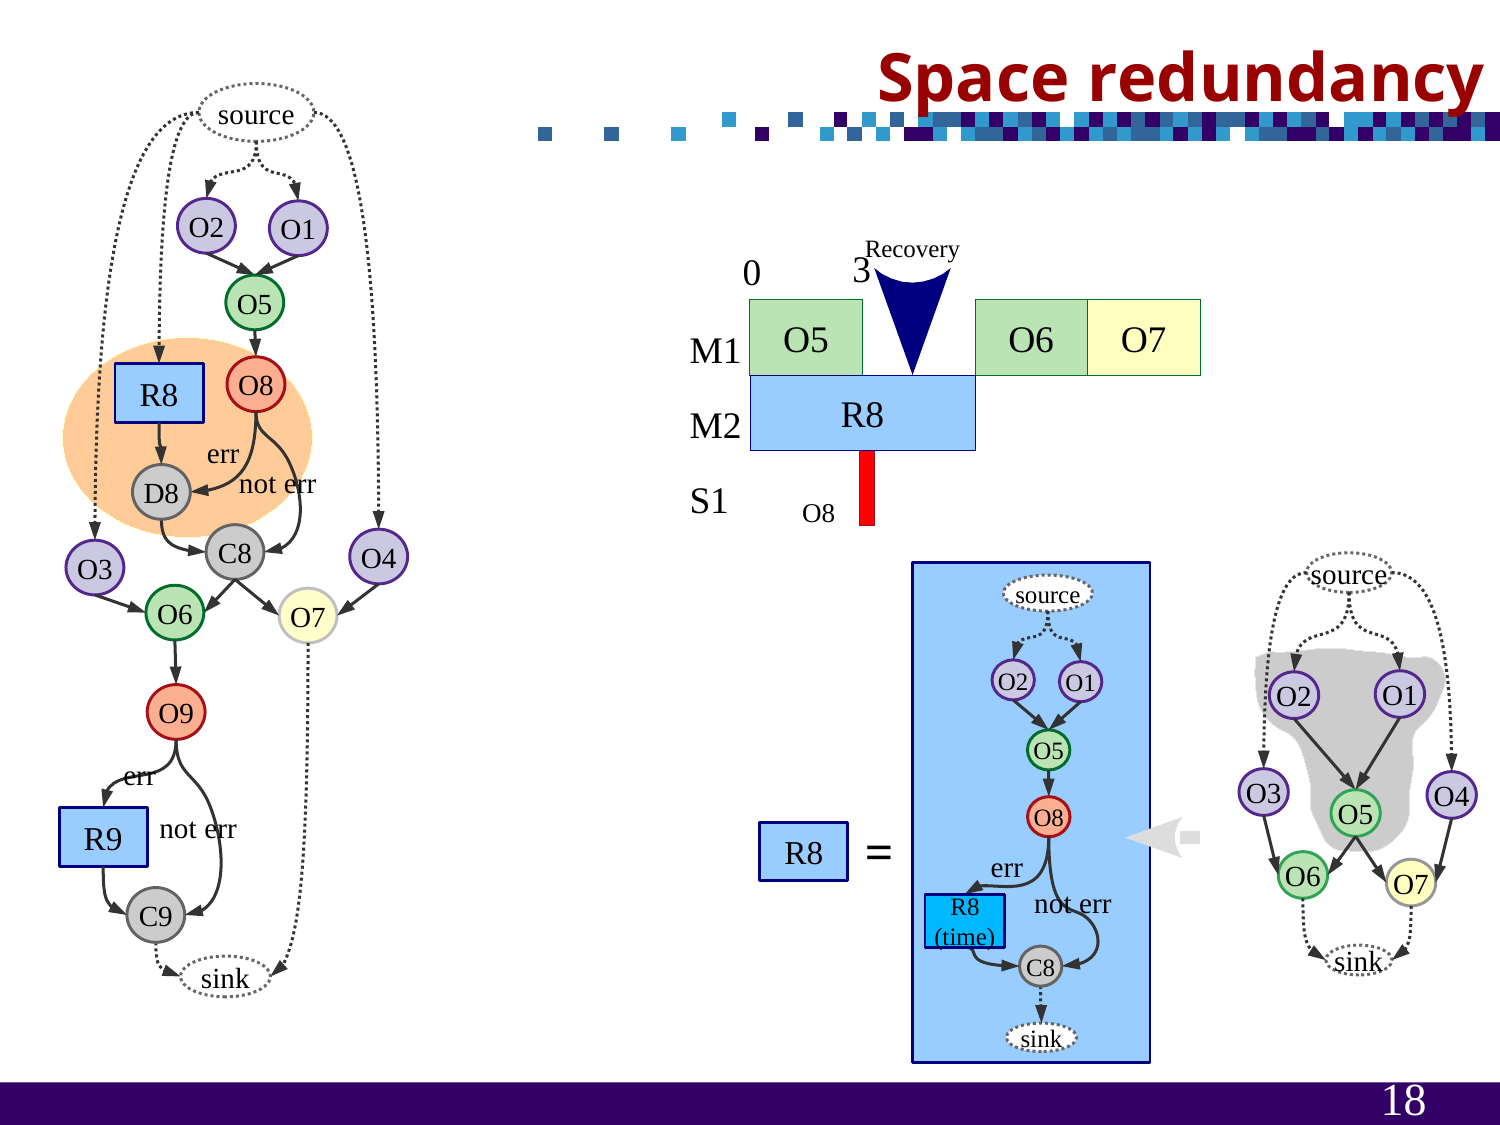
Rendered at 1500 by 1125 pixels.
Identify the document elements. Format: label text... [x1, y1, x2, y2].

text_box O2 [992, 659, 1035, 700]
text_box [1254, 651, 1352, 851]
text_box S1 [674, 468, 788, 529]
text_box C8 [206, 524, 264, 580]
text_box M1 [674, 318, 750, 379]
text_box O8 [787, 487, 863, 535]
text_box O7 [1087, 299, 1201, 376]
text_box O7 [1386, 859, 1436, 906]
text_box D8 [132, 464, 191, 520]
text_box O5 [1027, 729, 1070, 770]
text_box O3 [65, 540, 124, 595]
text_box O4 [349, 529, 408, 584]
text_box O5 [1330, 789, 1381, 837]
text_box O7 [279, 588, 337, 643]
text_box R8 [114, 363, 204, 423]
text_box O1 [1375, 670, 1425, 718]
text_box O2 [177, 198, 236, 254]
text_box O5 [225, 275, 284, 330]
text_box source [199, 83, 314, 142]
text_box sink [1006, 1023, 1077, 1052]
text_box O8 [227, 356, 285, 412]
text_box [258, 373, 313, 481]
text_box source [1003, 575, 1093, 612]
text_box [1295, 648, 1399, 787]
text_box O6 [1278, 851, 1328, 899]
text_box O6 [145, 585, 204, 640]
text_box [859, 451, 875, 526]
title Space redundancy [0, 24, 1500, 125]
text_box [62, 337, 255, 536]
text_box sink [180, 956, 271, 997]
text_box O1 [269, 200, 328, 256]
text_box C8 [1019, 946, 1062, 987]
text_box R8 [750, 375, 976, 451]
text_box [163, 428, 292, 538]
text_box R9 [59, 807, 148, 867]
text_box R8 [759, 822, 848, 881]
text_box O1 [1059, 661, 1102, 702]
text_box [1358, 656, 1446, 852]
text_box O9 [147, 684, 206, 740]
text_box [1348, 840, 1363, 852]
text_box M2 [674, 393, 788, 454]
text_box Recovery [849, 224, 1000, 270]
text_box O4 [1427, 771, 1477, 819]
text_box sink [1326, 945, 1392, 976]
text_box O5 [749, 299, 863, 376]
text_box O2 [1269, 671, 1319, 719]
text_box = [849, 812, 901, 913]
text_box source [1306, 552, 1392, 593]
text_box [287, 486, 294, 492]
text_box O8 [1027, 796, 1071, 837]
text_box O6 [975, 299, 1087, 376]
text_box O3 [1239, 768, 1289, 816]
text_box 3 [837, 237, 913, 298]
text_box 0 [727, 240, 788, 300]
text_box R8 (time) [924, 894, 1005, 948]
text_box C9 [126, 887, 185, 943]
text_box [912, 562, 1150, 1063]
